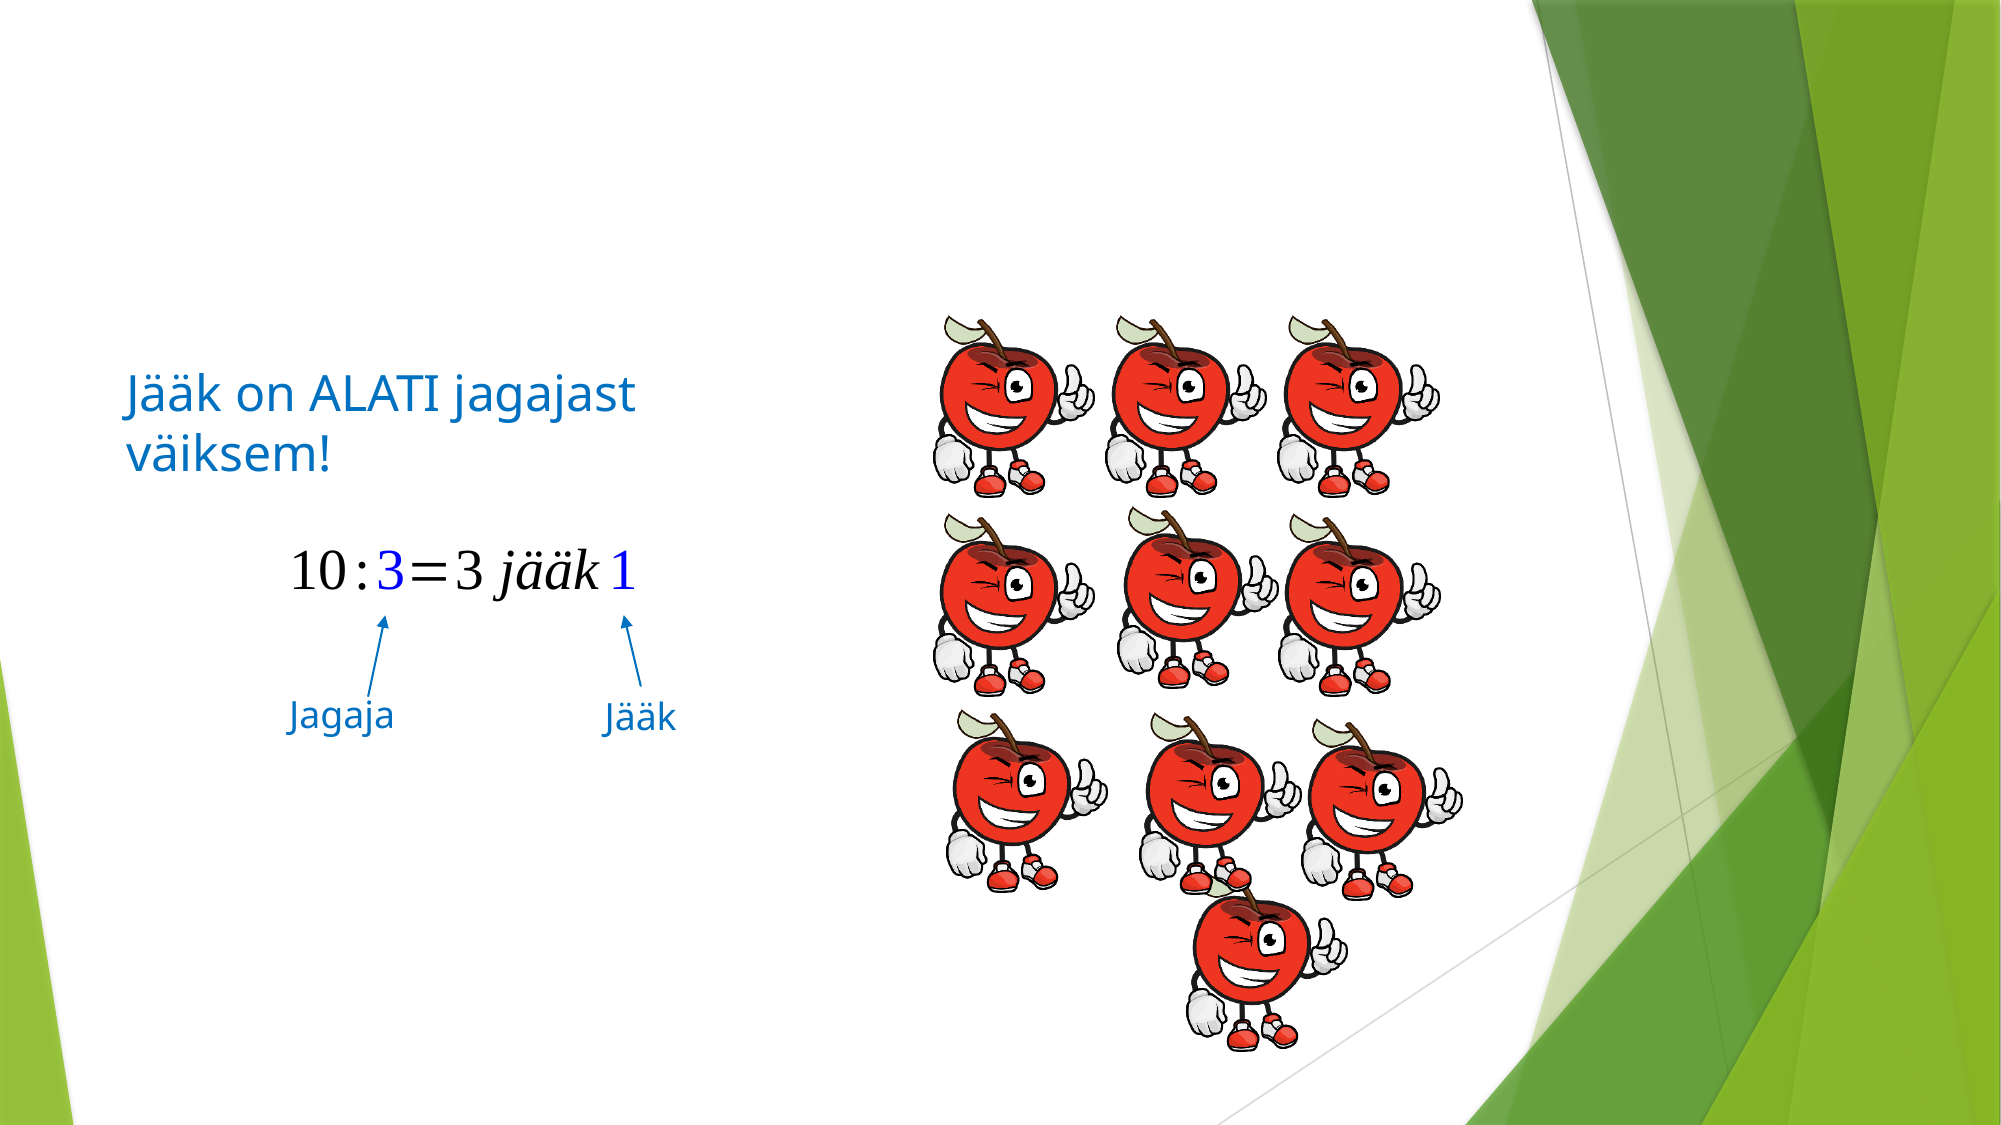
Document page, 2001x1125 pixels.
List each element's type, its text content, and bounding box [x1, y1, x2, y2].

text_box Jääk [589, 686, 692, 746]
picture [933, 315, 1095, 498]
picture [933, 513, 1095, 697]
picture [1105, 315, 1267, 498]
picture [946, 709, 1108, 893]
picture [1139, 712, 1463, 1052]
list Jääk on ALATI jagajast väiksem! [111, 354, 798, 992]
picture [1117, 506, 1441, 697]
chart [283, 537, 644, 602]
text_box Jagaja [274, 683, 411, 744]
picture [1277, 315, 1440, 498]
